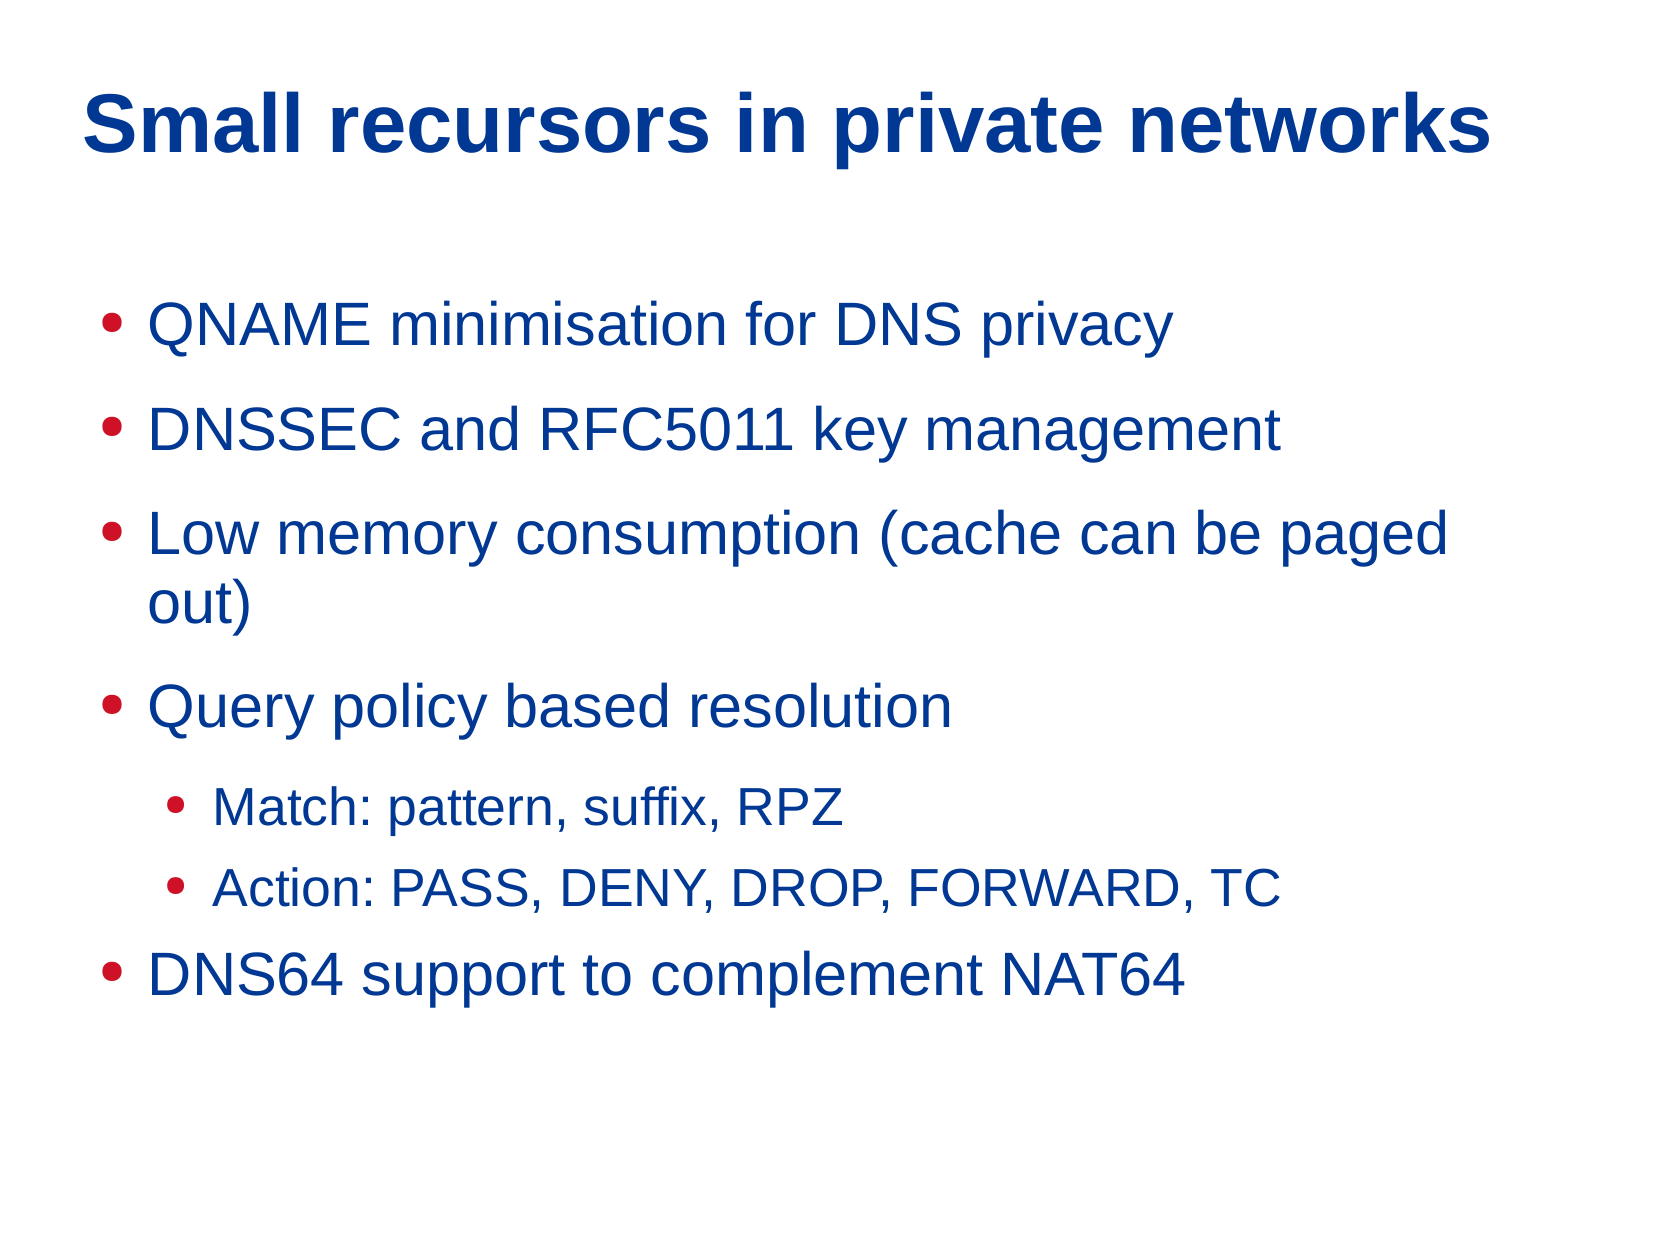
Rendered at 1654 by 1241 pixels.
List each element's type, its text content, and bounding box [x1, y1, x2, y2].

list QNAME minimisation for DNS privacy DNSSEC and RFC5011 key management Low memory consumption (cache can be paged out) Query policy based resolution Match: pattern, suffix, RPZ Action: PASS, DENY, DROP, FORWARD, TC DNS64 support to complement NAT64 [82, 290, 1571, 1010]
title Small recursors in private networks [82, 70, 1571, 178]
